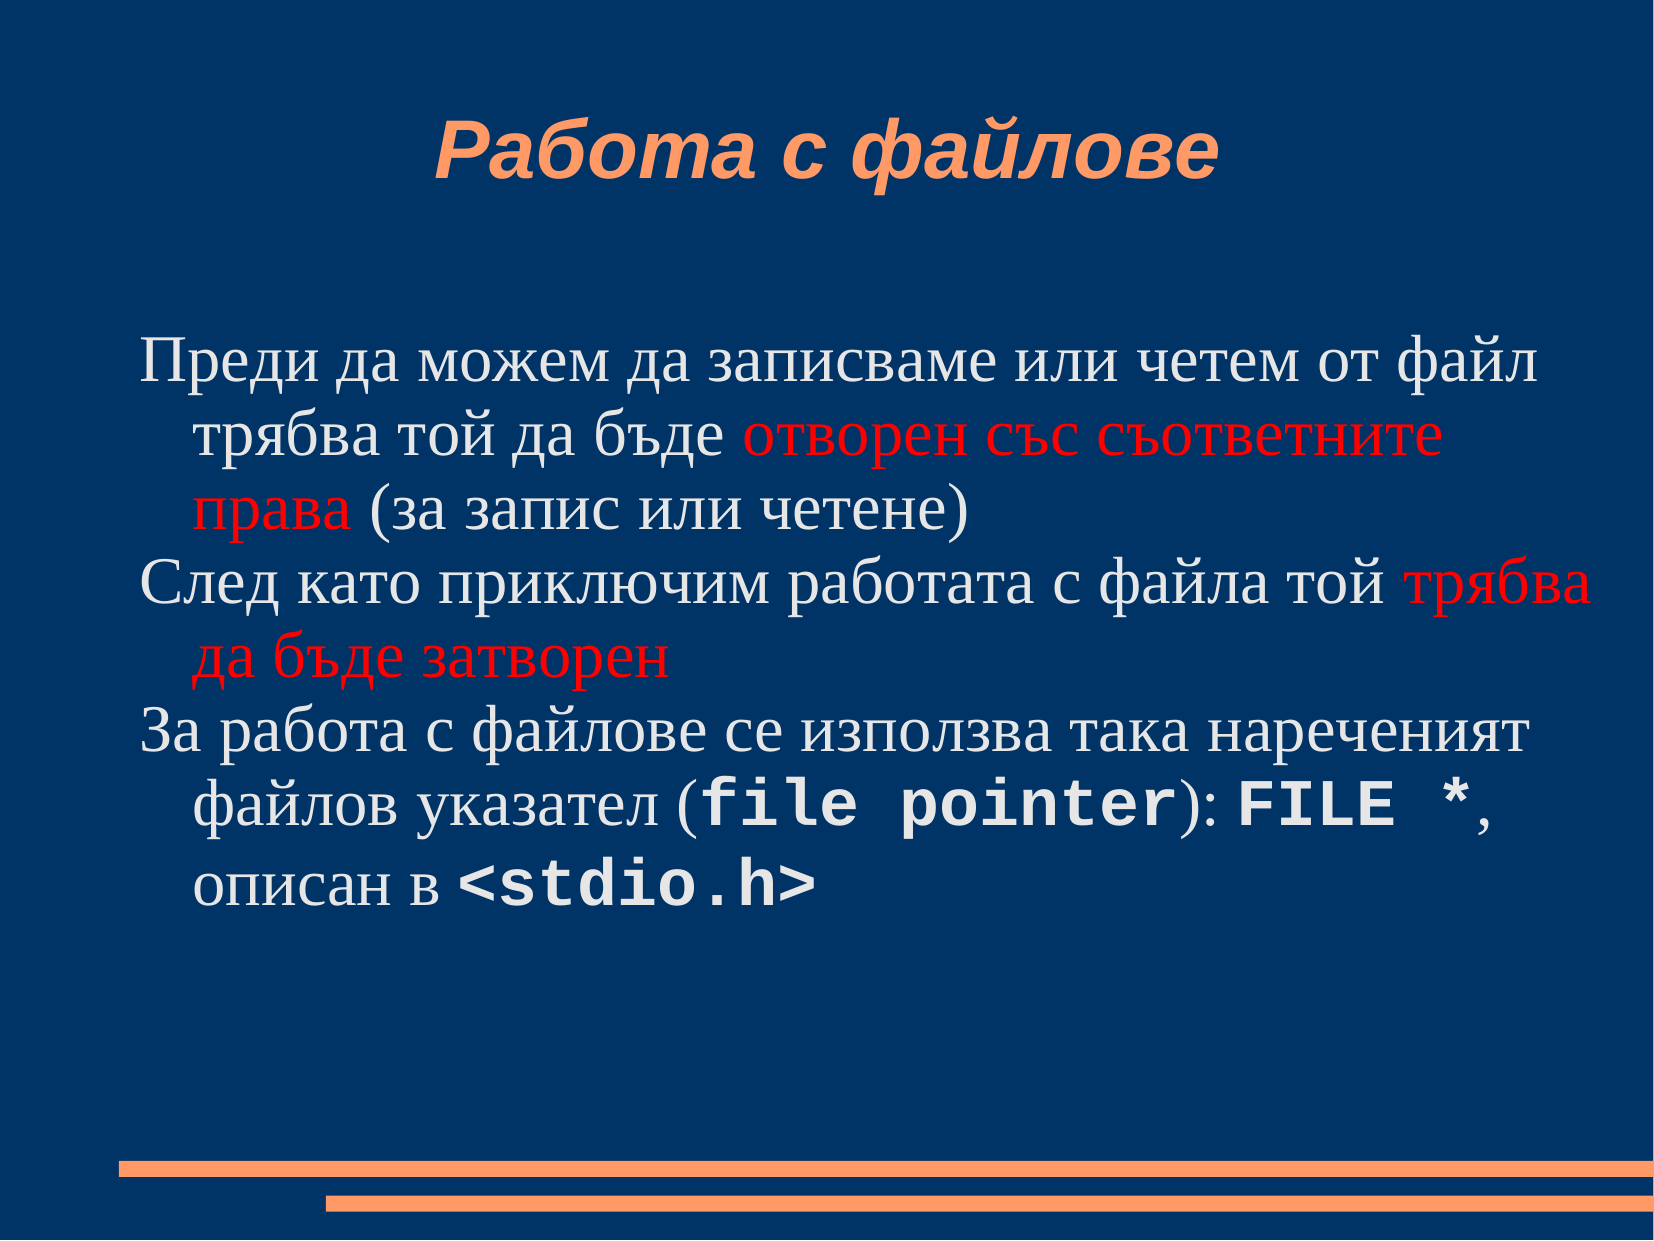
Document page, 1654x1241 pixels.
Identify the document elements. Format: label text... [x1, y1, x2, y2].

list Преди да можем да записваме или четем от файл трябва той да бъде отворен със съответните права (за запис или четене) След като приключим работата с файла той трябва да бъде затворен За работа с файлове се използва така нареченият файлов указател (file pointer): FILE *, описан в <stdio.h> [121, 322, 1609, 1118]
title Работа с файлове [121, 46, 1534, 254]
